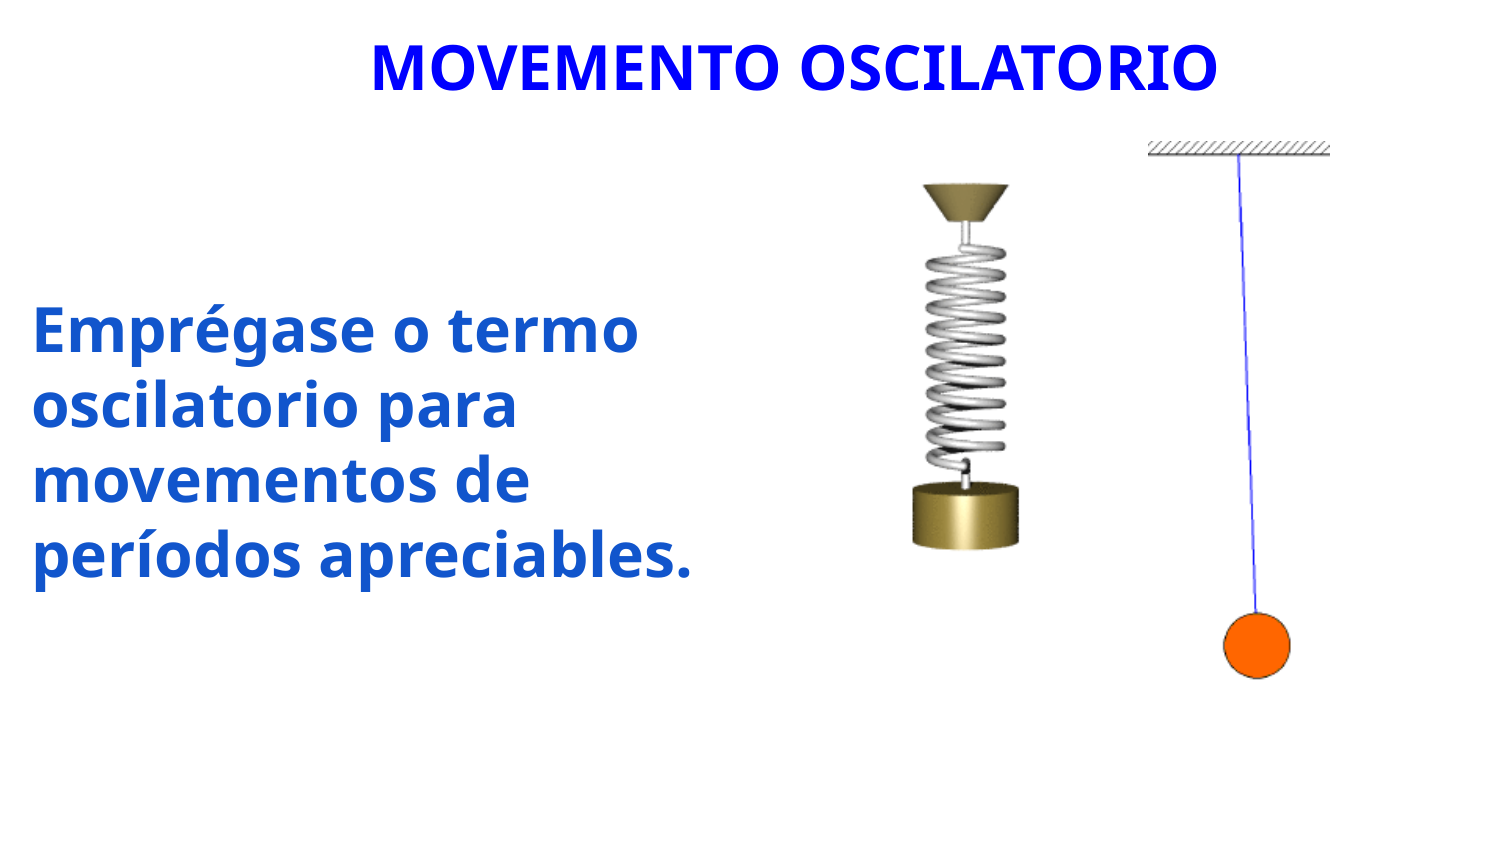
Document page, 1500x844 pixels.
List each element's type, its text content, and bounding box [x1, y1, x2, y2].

text_box Emprégase o termo oscilatorio para movementos de períodos apreciables. [16, 141, 829, 738]
picture [841, 141, 1091, 642]
text_box MOVEMENTO OSCILATORIO [222, 12, 1368, 118]
picture [1148, 141, 1330, 703]
